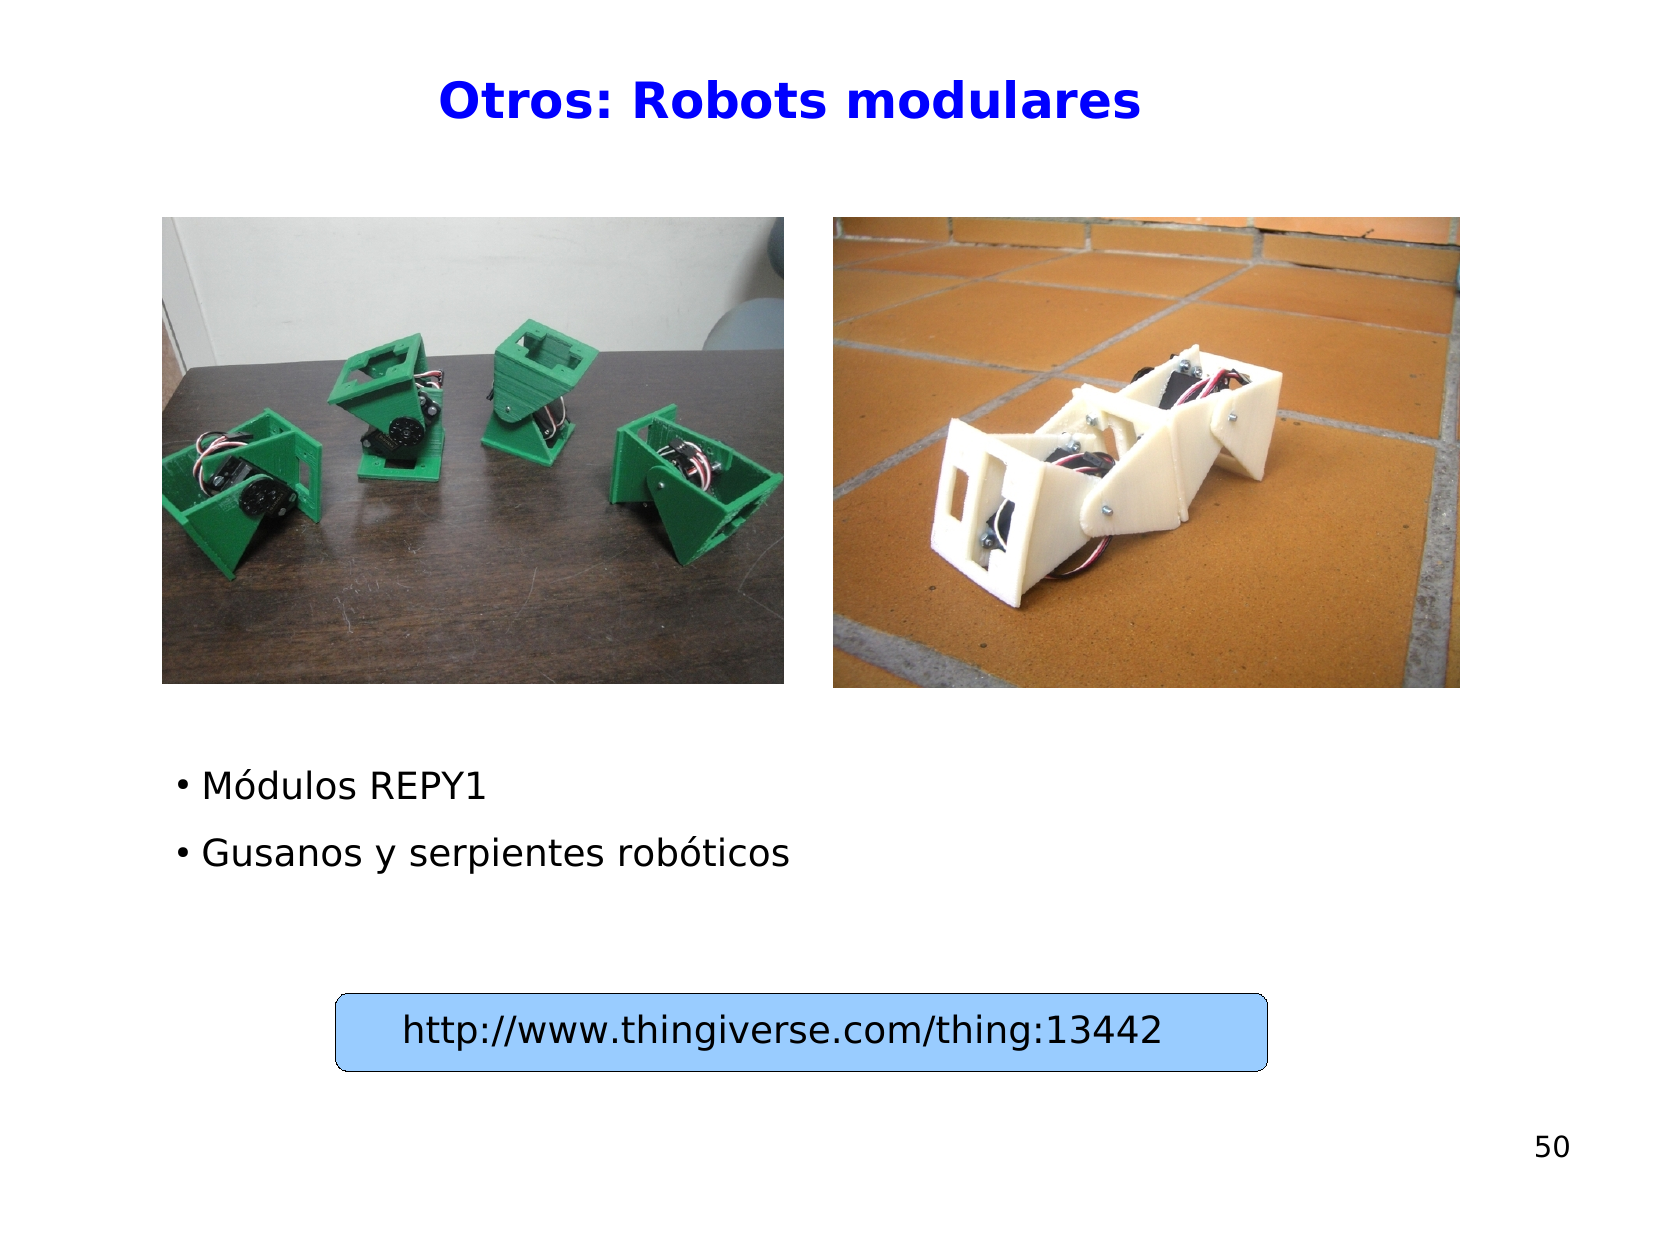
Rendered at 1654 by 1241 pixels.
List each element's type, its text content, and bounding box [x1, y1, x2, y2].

text_box http://www.thingiverse.com/thing:13442 [387, 1000, 1218, 1060]
text_box Otros: Robots modulares [424, 64, 1158, 138]
picture [833, 217, 1460, 688]
picture [162, 217, 784, 684]
text_box Módulos REPY1 Gusanos y serpientes robóticos [161, 757, 1115, 888]
text_box [335, 993, 1268, 1072]
